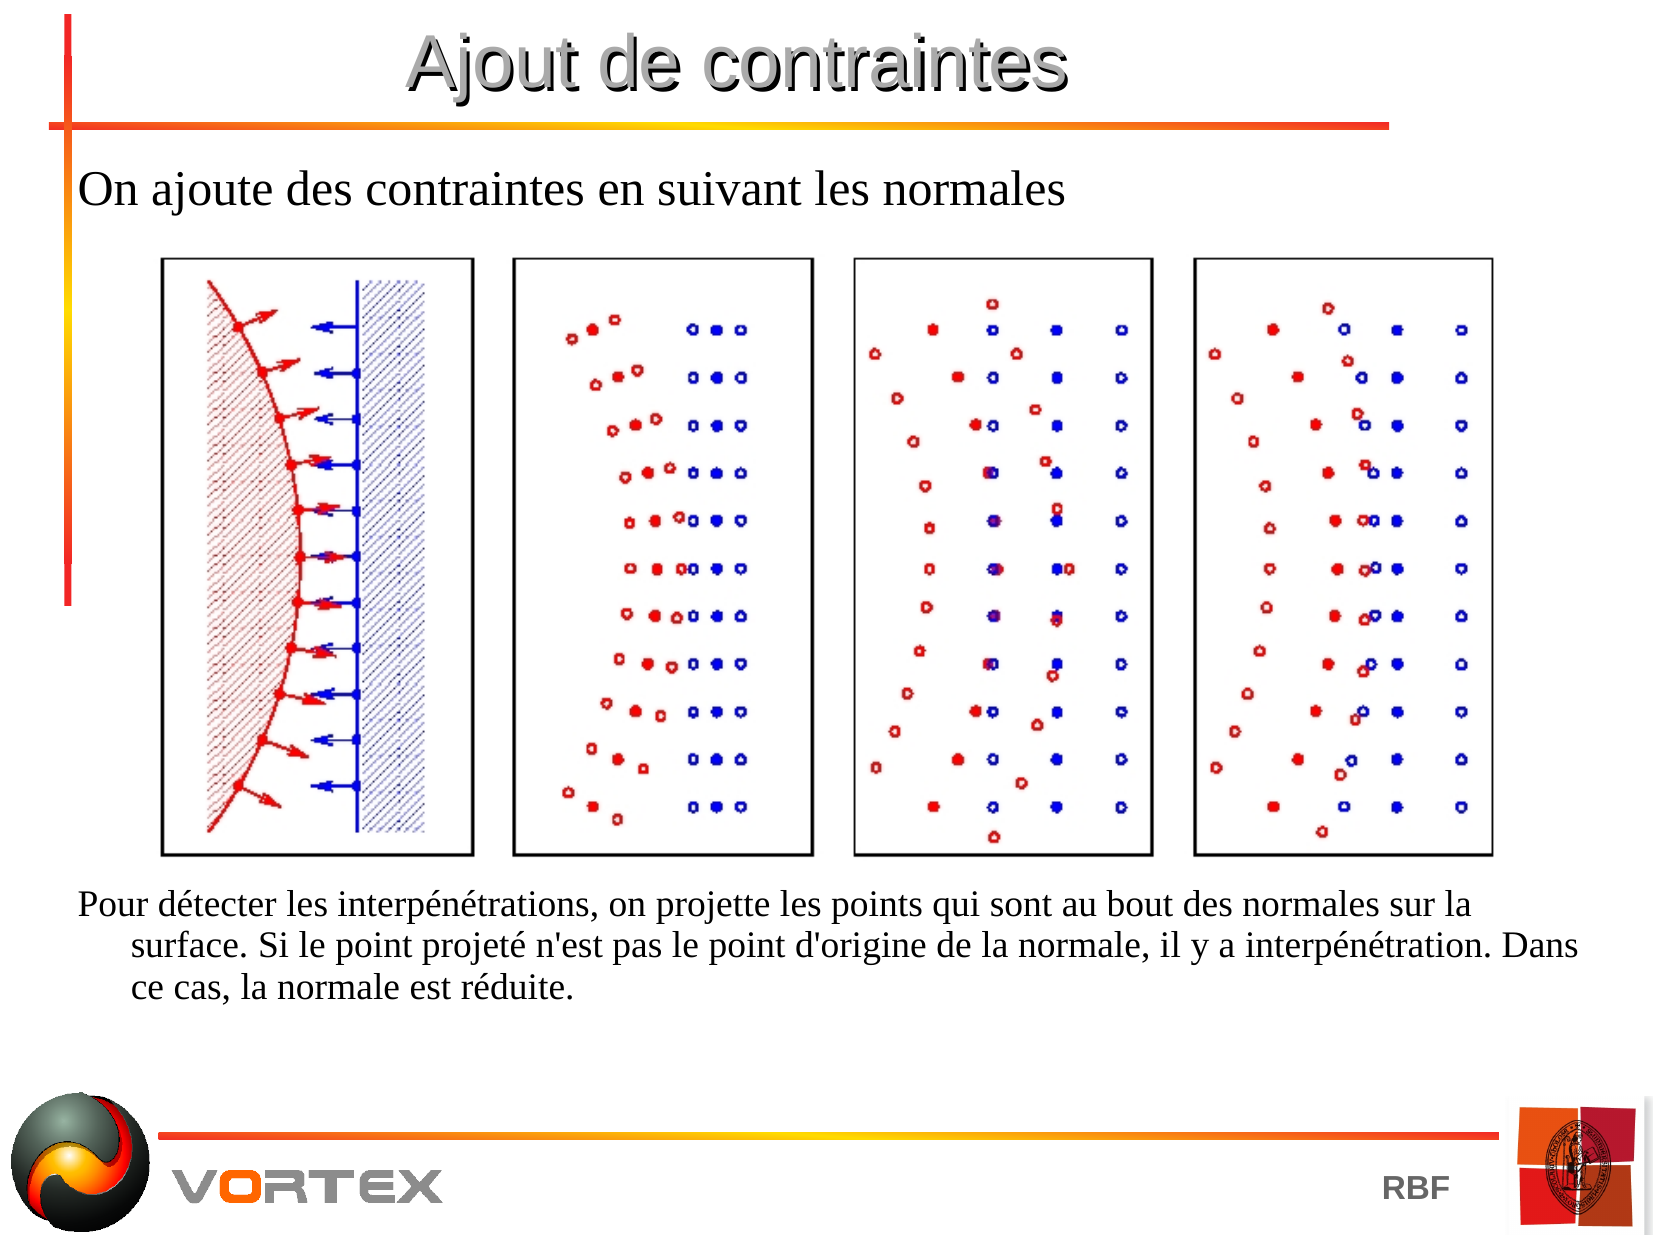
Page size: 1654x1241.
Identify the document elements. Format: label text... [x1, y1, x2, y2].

list On ajoute des contraintes en suivant les normales Pour détecter les interpénétrations, on projette les points qui sont au bout des normales sur la surface. Si le point projeté n'est pas le point d'origine de la normale, il y a interpénétration. Dans ce cas, la normale est réduite. [60, 160, 1593, 1103]
title Ajout de contraintes [82, 4, 1392, 120]
picture [11, 1092, 443, 1232]
picture [1505, 1096, 1653, 1235]
picture [149, 253, 1504, 864]
